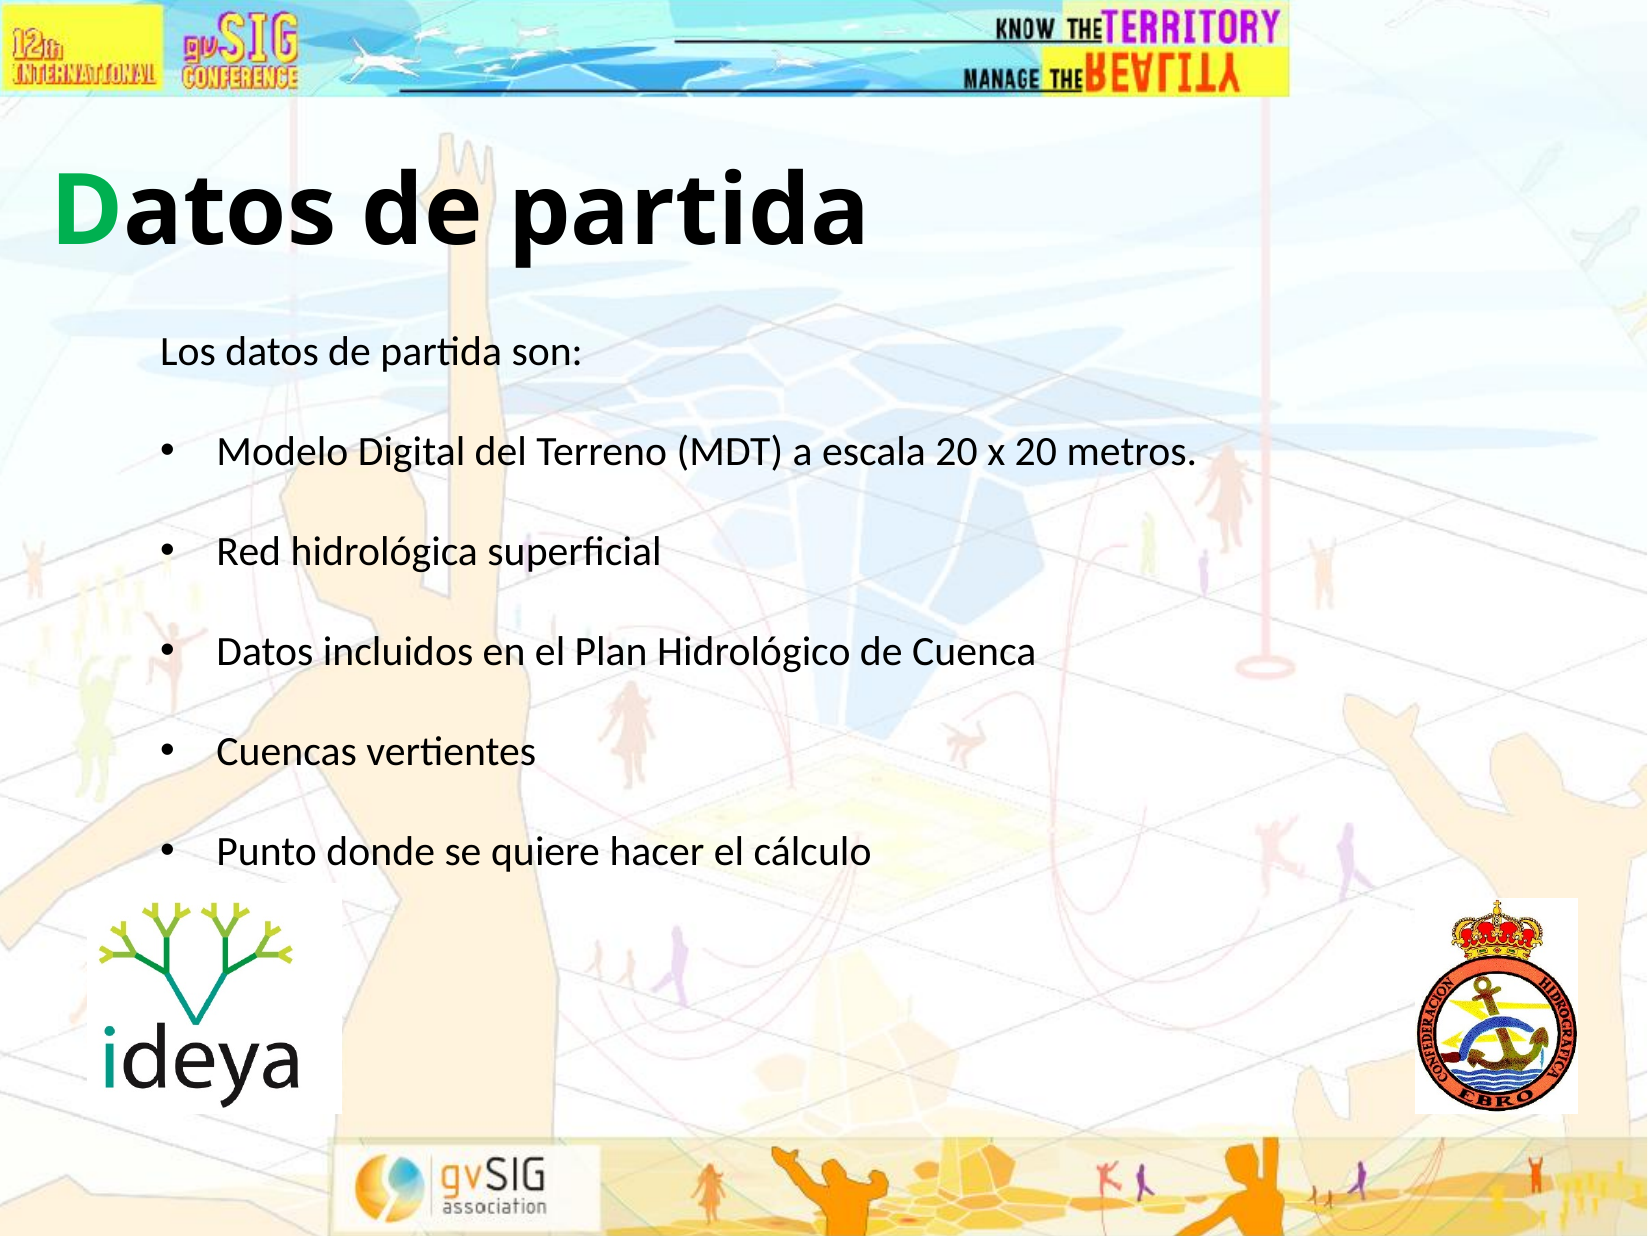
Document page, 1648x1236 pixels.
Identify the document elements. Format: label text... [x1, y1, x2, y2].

picture [0, 0, 1648, 1236]
title Datos de partida [32, 108, 889, 273]
text_box Los datos de partida son: Modelo Digital del Terreno (MDT) a escala 20 x 20 metros. Red hidrológica superficial Datos incluidos en el Plan Hidrológico de Cuenca Cuencas vertientes Punto donde se quiere hacer el cálculo [145, 266, 1425, 1082]
